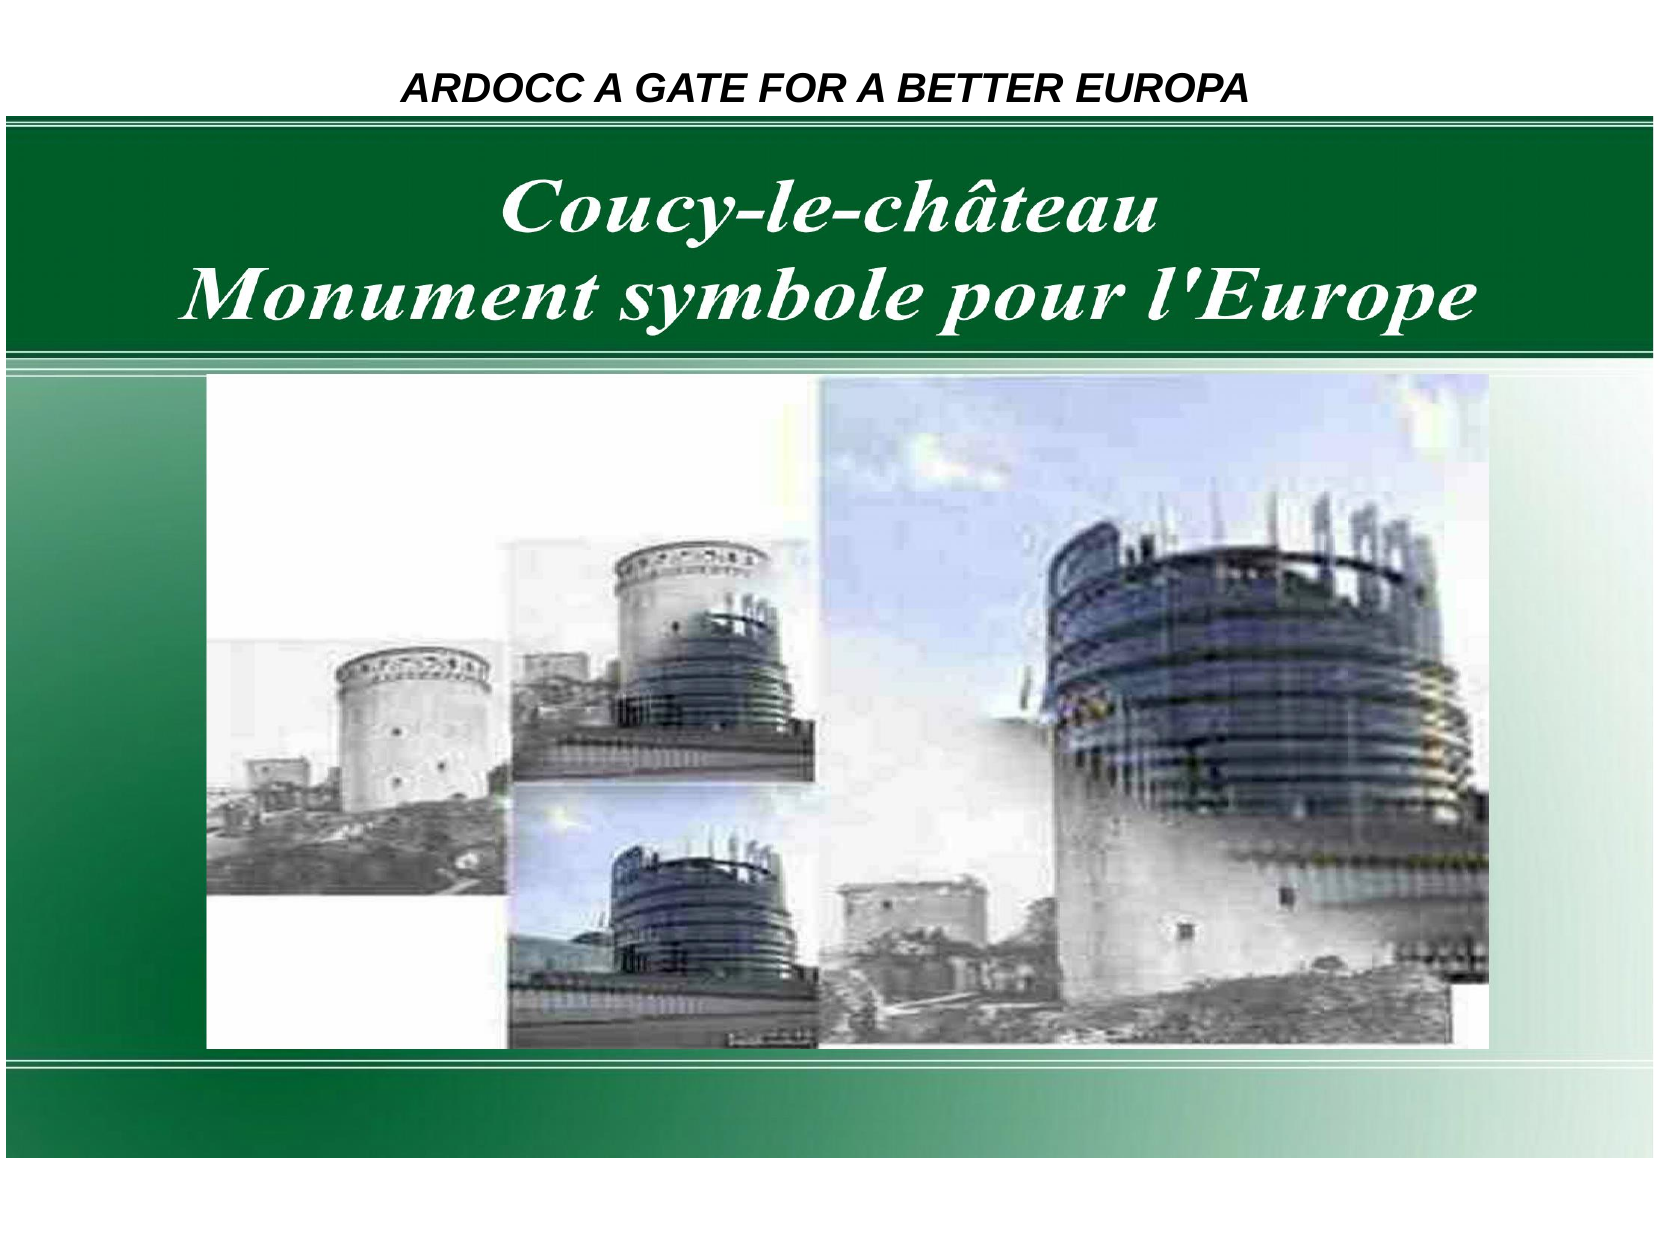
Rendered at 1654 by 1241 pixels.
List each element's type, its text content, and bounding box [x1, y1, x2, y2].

picture [6, 116, 1654, 1158]
title ARDOCC A GATE FOR A BETTER EUROPA [106, 19, 1571, 116]
